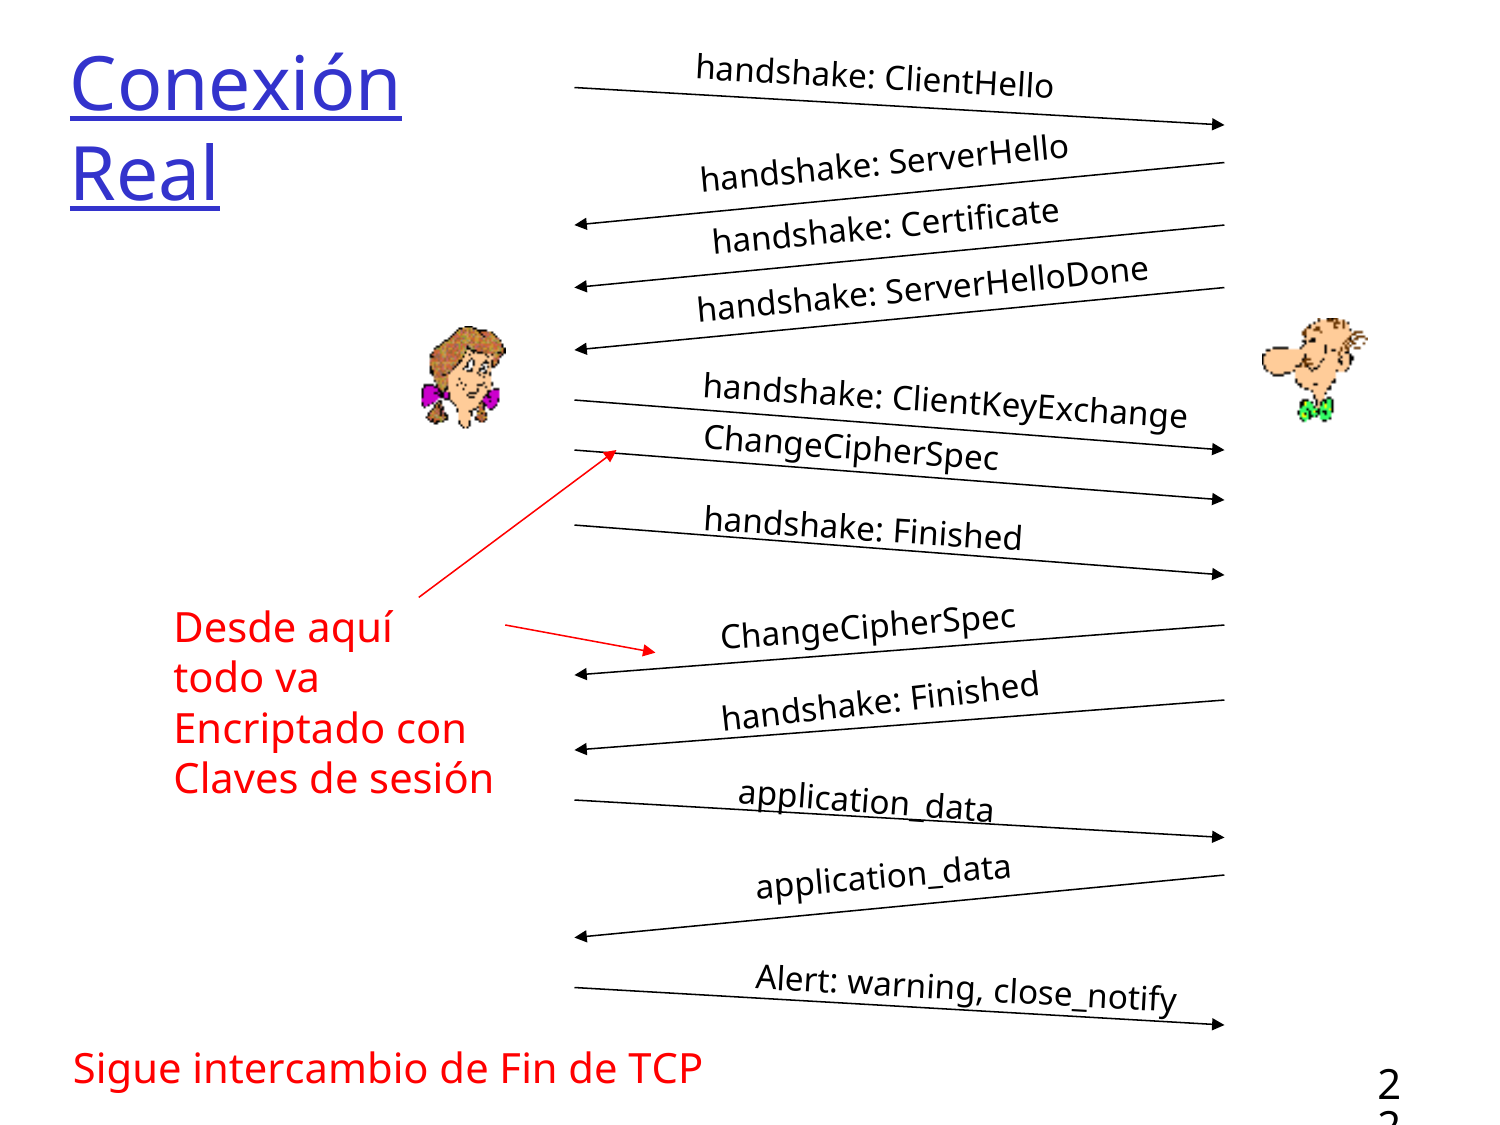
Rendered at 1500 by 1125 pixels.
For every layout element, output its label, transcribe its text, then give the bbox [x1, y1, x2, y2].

text_box handshake: Finished [703, 652, 1058, 748]
text_box handshake: ServerHelloDone [679, 237, 1167, 339]
title Conexión Real [54, 27, 575, 223]
text_box application_data [721, 761, 1013, 838]
picture [418, 326, 506, 434]
text_box handshake: Finished [687, 488, 1041, 567]
text_box handshake: ClientHello [679, 37, 1071, 115]
text_box Desde aquí todo va Encriptado con Claves de sesión [158, 593, 510, 810]
text_box handshake: ClientKeyExchange [686, 355, 1205, 445]
text_box application_data [738, 835, 1029, 916]
text_box Alert: warning, close_notify [739, 947, 1194, 1028]
text_box handshake: Certificate [694, 179, 1078, 271]
text_box ChangeCipherSpec [686, 406, 1017, 487]
picture [1262, 318, 1368, 427]
text_box Sigue intercambio de Fin de TCP [58, 1033, 719, 1100]
text_box handshake: ServerHello [682, 115, 1087, 209]
text_box ChangeCipherSpec [703, 585, 1033, 666]
